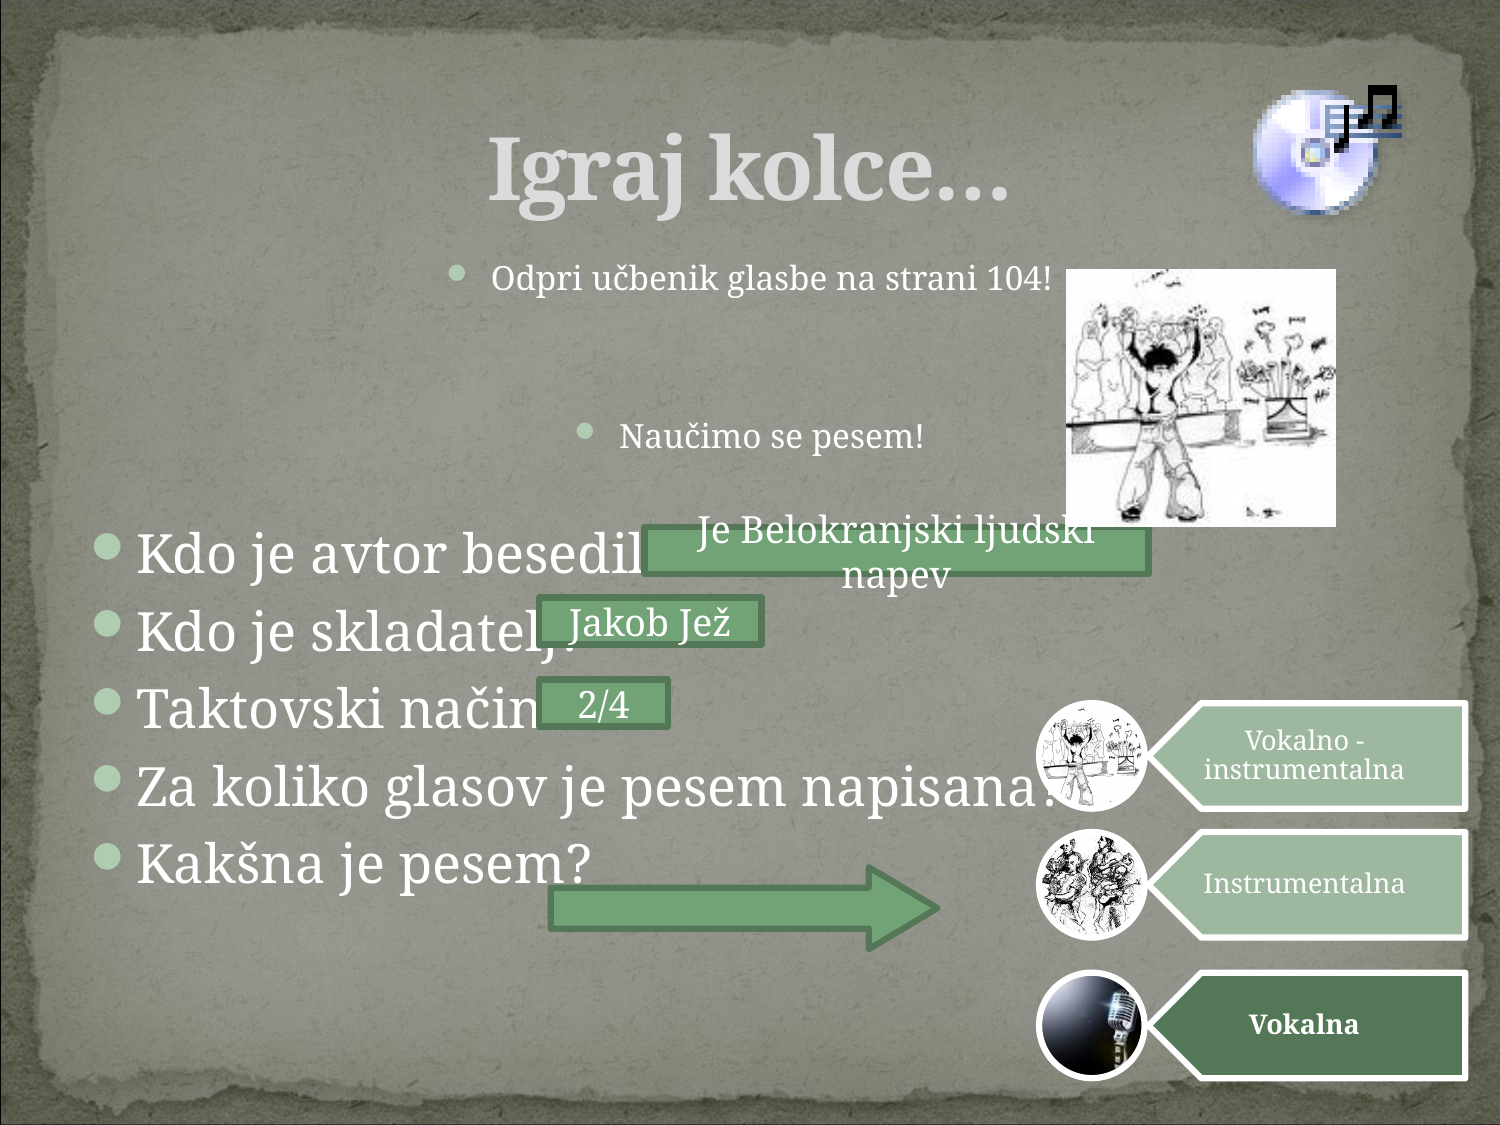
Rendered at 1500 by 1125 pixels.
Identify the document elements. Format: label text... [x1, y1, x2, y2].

title Igraj kolce… [75, 24, 1425, 225]
text_box 2/4 [539, 679, 668, 727]
text_box [1039, 972, 1145, 1079]
text_box [1039, 703, 1145, 809]
text_box Instrumentalna [1148, 832, 1466, 938]
text_box Vokalna [1148, 972, 1466, 1079]
list Odpri učbenik glasbe na strani 104! Naučimo se pesem! Kdo je avtor besedila? Kdo je skladatelj? Taktovski način? Za koliko glasov je pesem napisana? Kakšna je pesem? [75, 249, 1425, 1000]
text_box Vokalno -instrumentalna [1148, 703, 1466, 809]
text_box Jakob Jež [538, 597, 762, 645]
text_box [1039, 832, 1145, 938]
picture [0, 0, 1500, 1125]
text_box Je Belokranjski ljudski napev [644, 527, 1149, 575]
text_box [550, 867, 938, 950]
